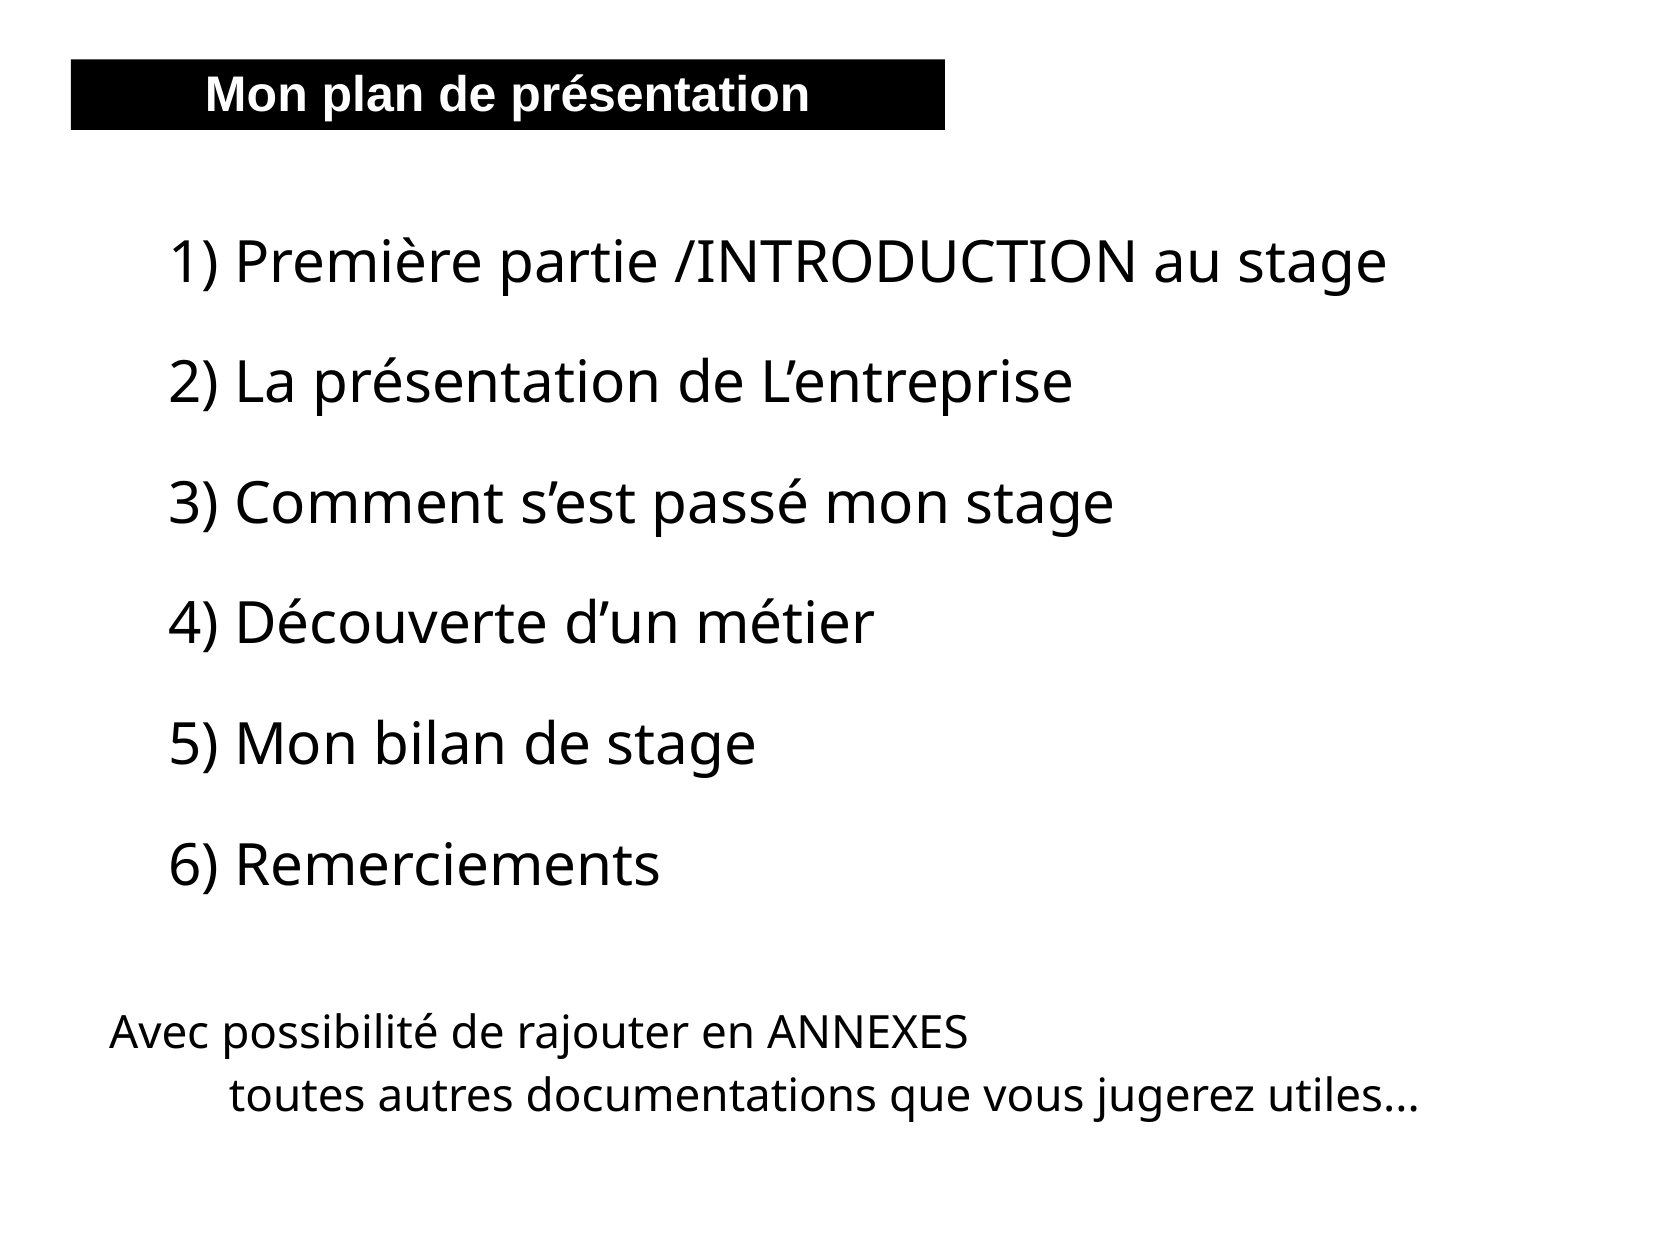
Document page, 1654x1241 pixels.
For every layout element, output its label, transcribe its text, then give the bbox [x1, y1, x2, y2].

text_box Avec possibilité de rajouter en ANNEXES toutes autres documentations que vous jugerez utiles... [94, 992, 1595, 1135]
text_box Première partie /INTRODUCTION au stage La présentation de L’entreprise Comment s’est passé mon stage Découverte d’un métier Mon bilan de stage Remerciements [153, 212, 1489, 924]
text_box Mon plan de présentation [70, 59, 945, 130]
